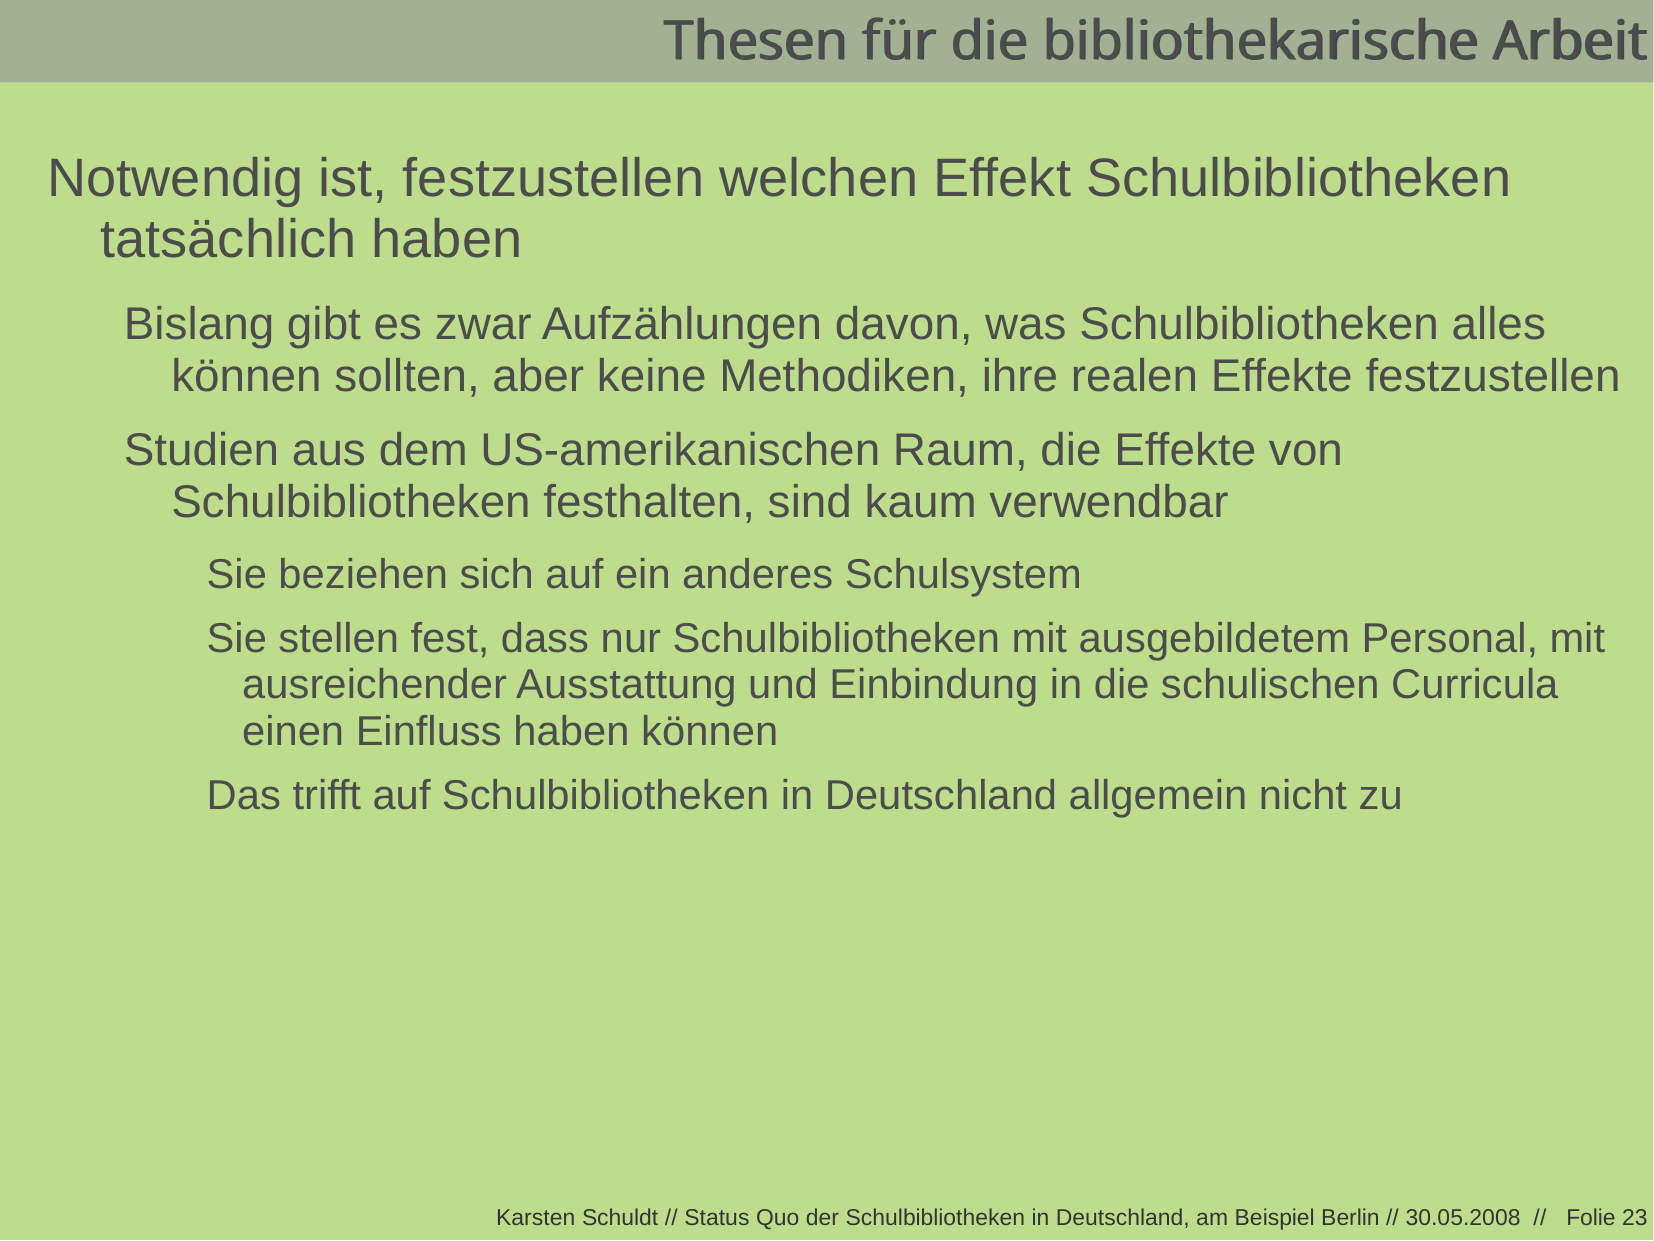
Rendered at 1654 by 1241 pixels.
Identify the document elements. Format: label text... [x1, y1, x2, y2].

list Notwendig ist, festzustellen welchen Effekt Schulbibliotheken tatsächlich haben Bislang gibt es zwar Aufzählungen davon, was Schulbibliotheken alles können sollten, aber keine Methodiken, ihre realen Effekte festzustellen Studien aus dem US-amerikanischen Raum, die Effekte von Schulbibliotheken festhalten, sind kaum verwendbar Sie beziehen sich auf ein anderes Schulsystem Sie stellen fest, dass nur Schulbibliotheken mit ausgebildetem Personal, mit ausreichender Ausstattung und Einbindung in die schulischen Curricula einen Einfluss haben können Das trifft auf Schulbibliotheken in Deutschland allgemein nicht zu [29, 147, 1625, 1019]
title Thesen für die bibliothekarische Arbeit [0, 0, 1654, 83]
